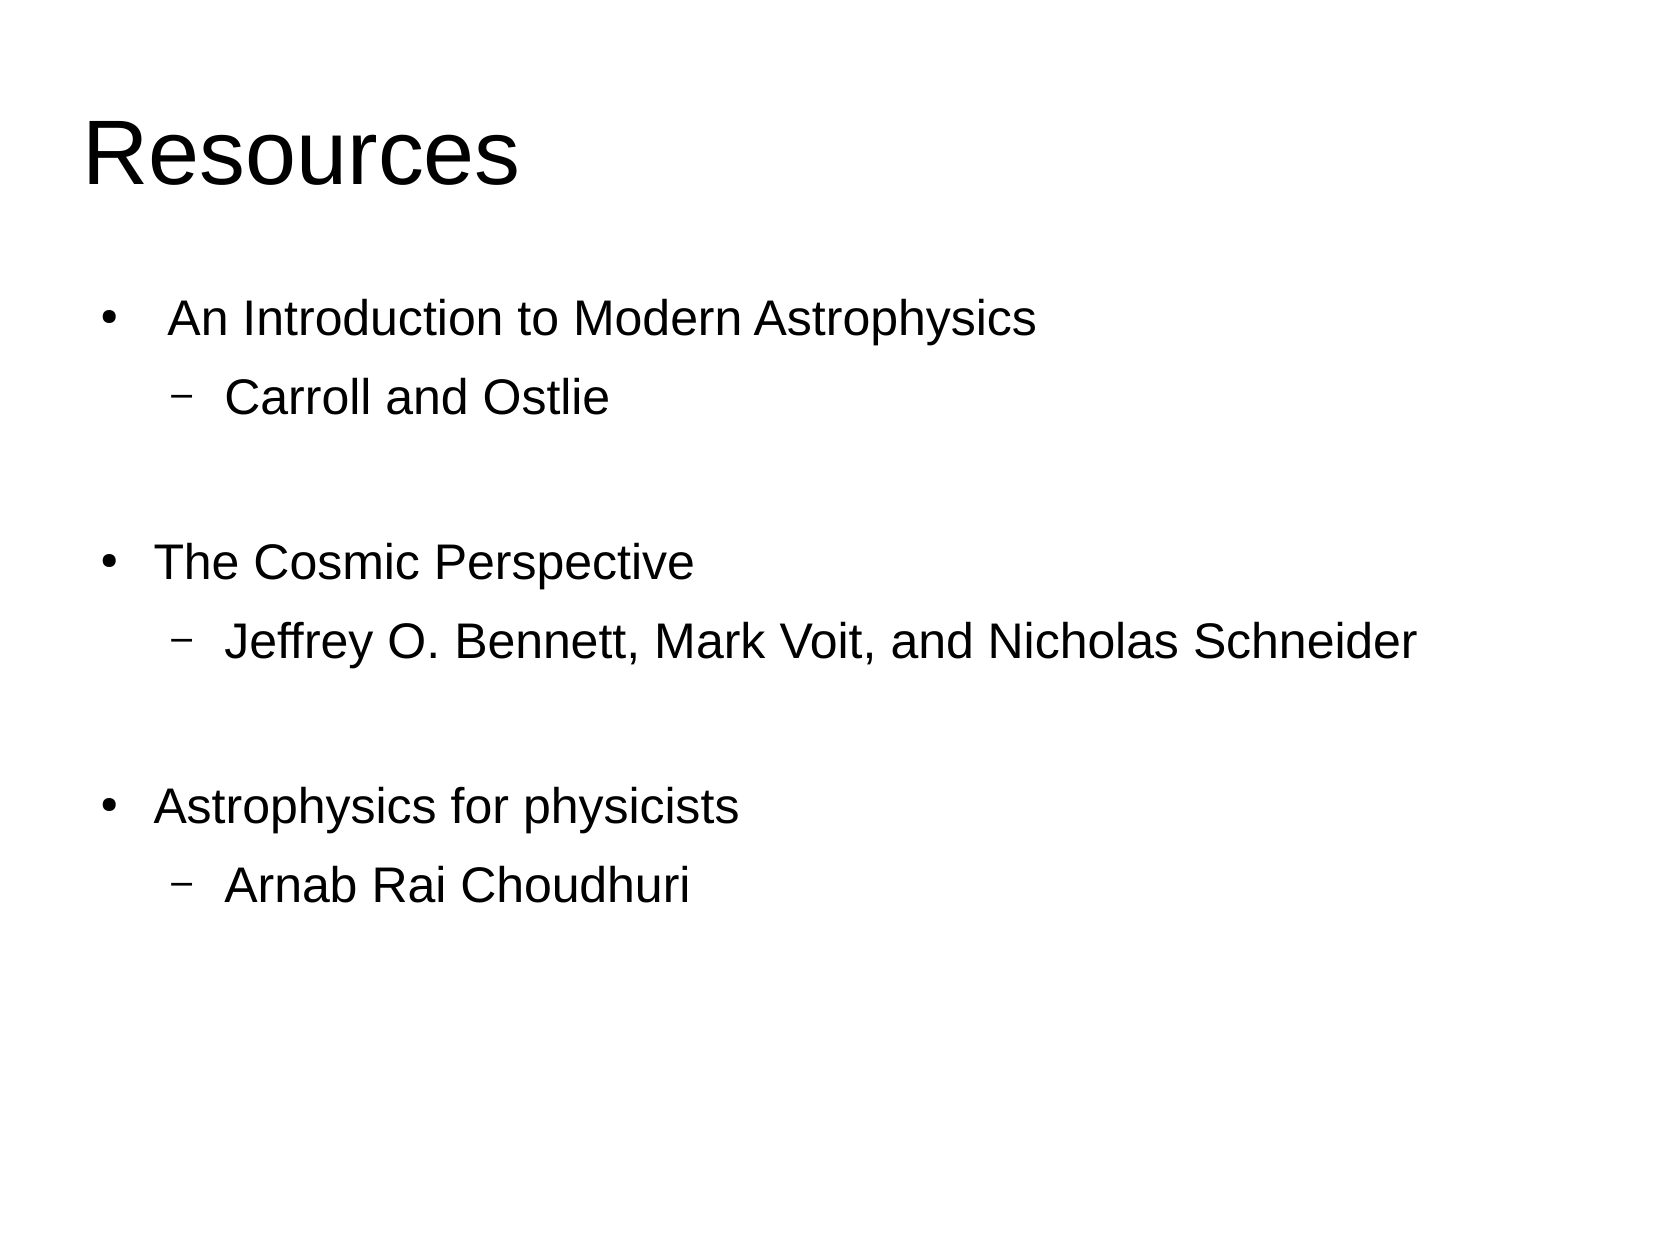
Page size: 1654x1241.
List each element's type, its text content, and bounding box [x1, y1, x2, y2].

title Resources [82, 49, 1571, 257]
list An Introduction to Modern Astrophysics Carroll and Ostlie The Cosmic Perspective Jeffrey O. Bennett, Mark Voit, and Nicholas Schneider Astrophysics for physicists Arnab Rai Choudhuri [82, 290, 1571, 1010]
